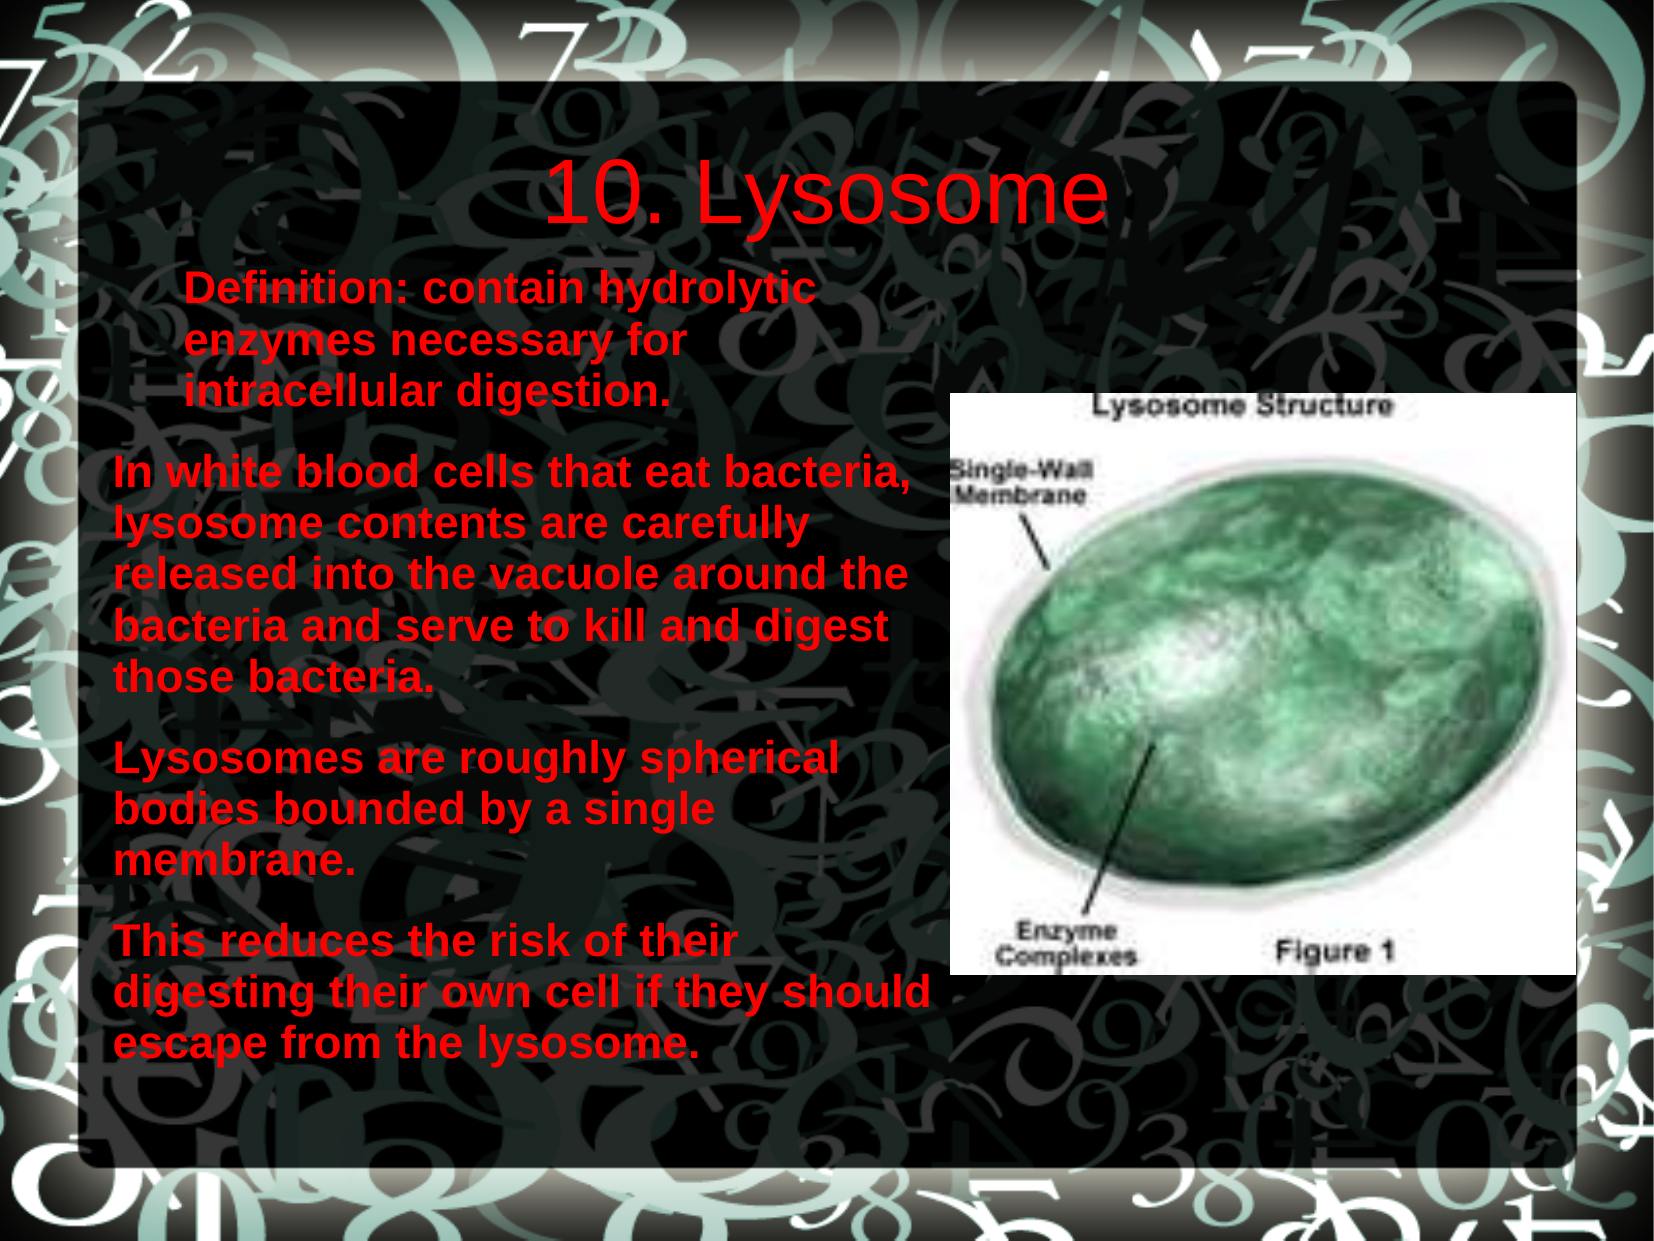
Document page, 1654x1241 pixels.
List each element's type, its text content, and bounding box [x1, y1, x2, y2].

title 10. Lysosome [82, 95, 1571, 289]
picture [0, 0, 1654, 1241]
list Definition: contain hydrolytic enzymes necessary for intracellular digestion. In white blood cells that eat bacteria, lysosome contents are carefully released into the vacuole around the bacteria and serve to kill and digest those bacteria. Lysosomes are roughly spherical bodies bounded by a single membrane. This reduces the risk of their digesting their own cell if they should escape from the lysosome. [112, 262, 938, 1163]
